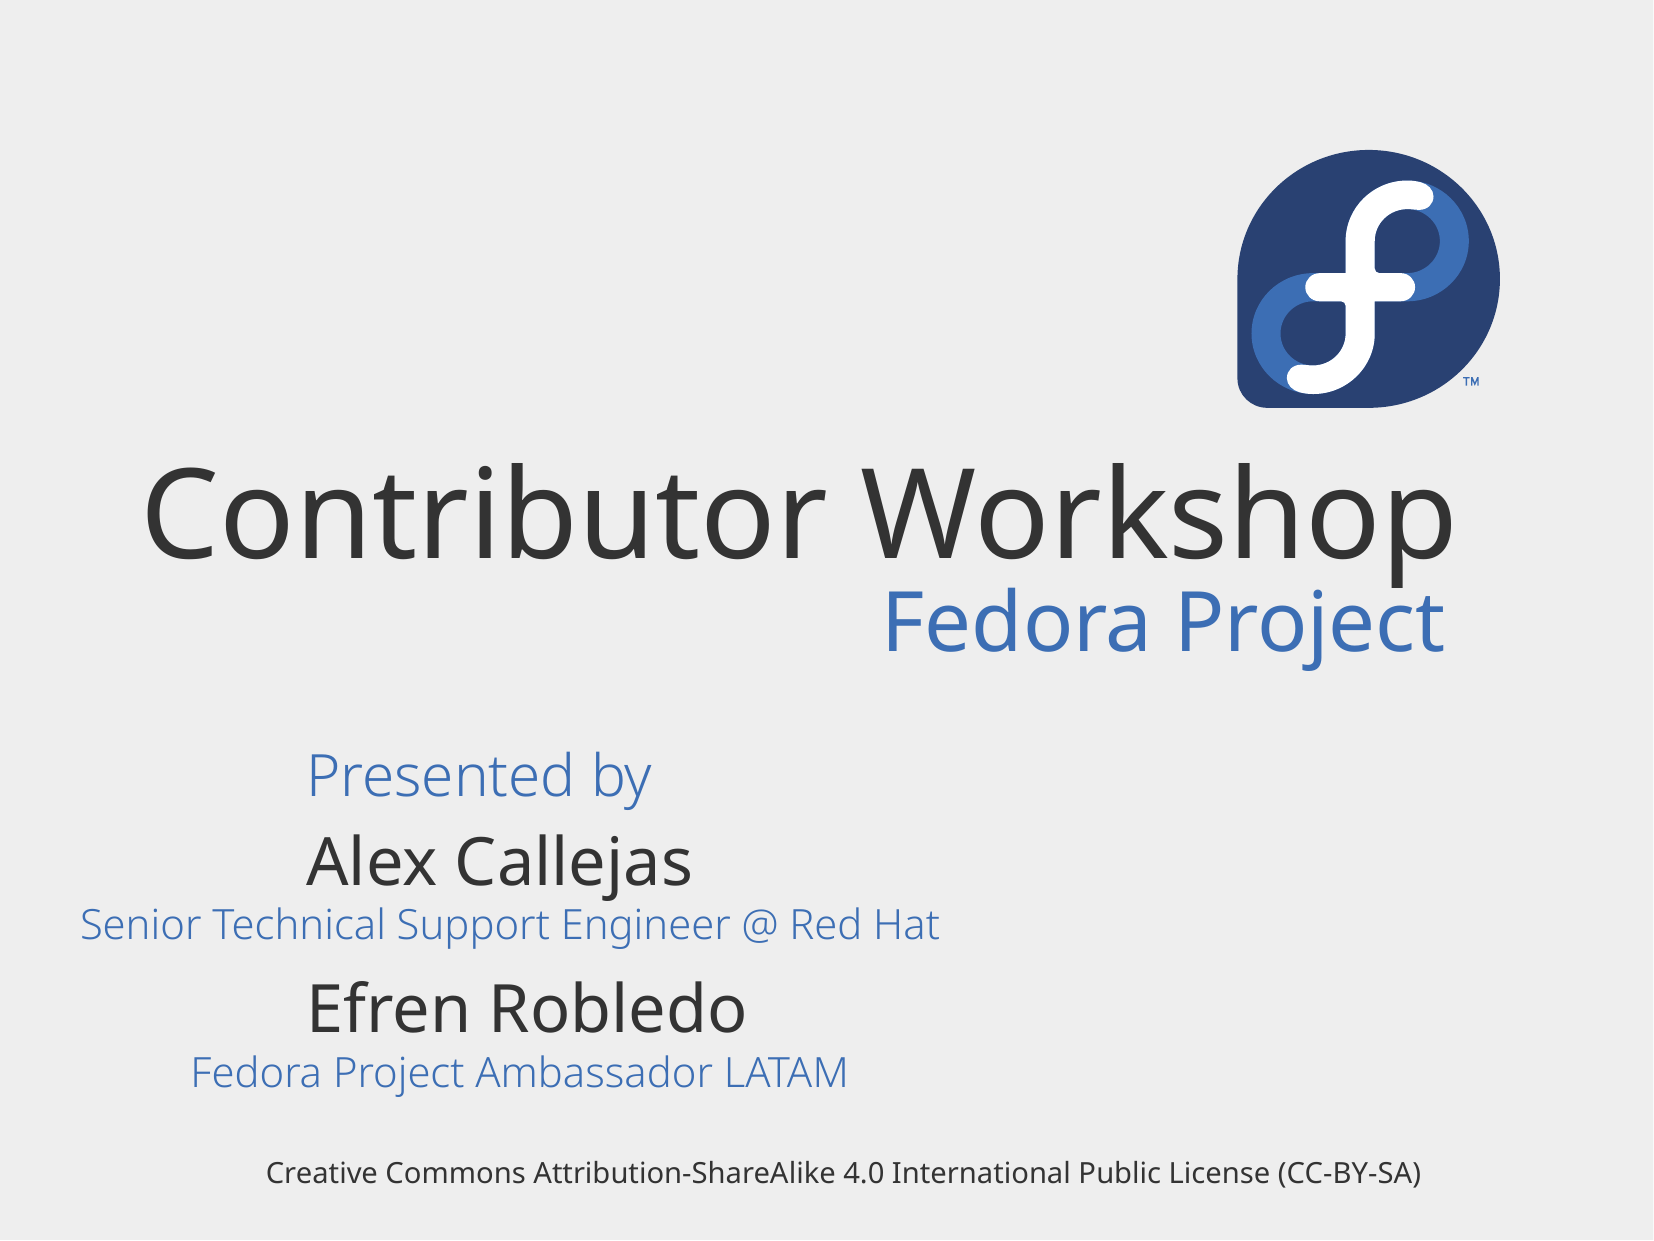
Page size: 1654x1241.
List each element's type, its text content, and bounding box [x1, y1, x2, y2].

text_box Efren Robledo [291, 954, 1043, 1061]
text_box Alex Callejas [291, 806, 1043, 914]
text_box Creative Commons Attribution-ShareAlike 4.0 International Public License (CC-BY-SA) [36, 1144, 1652, 1240]
text_box Fedora Project Ambassador LATAM [175, 1035, 923, 1112]
subtitle Fedora Project [100, 616, 1447, 671]
text_box Senior Technical Support Engineer @ Red Hat [65, 887, 1033, 964]
text_box Presented by [291, 726, 696, 813]
picture [1237, 149, 1500, 408]
text_box Contributor Workshop [37, 417, 1475, 616]
